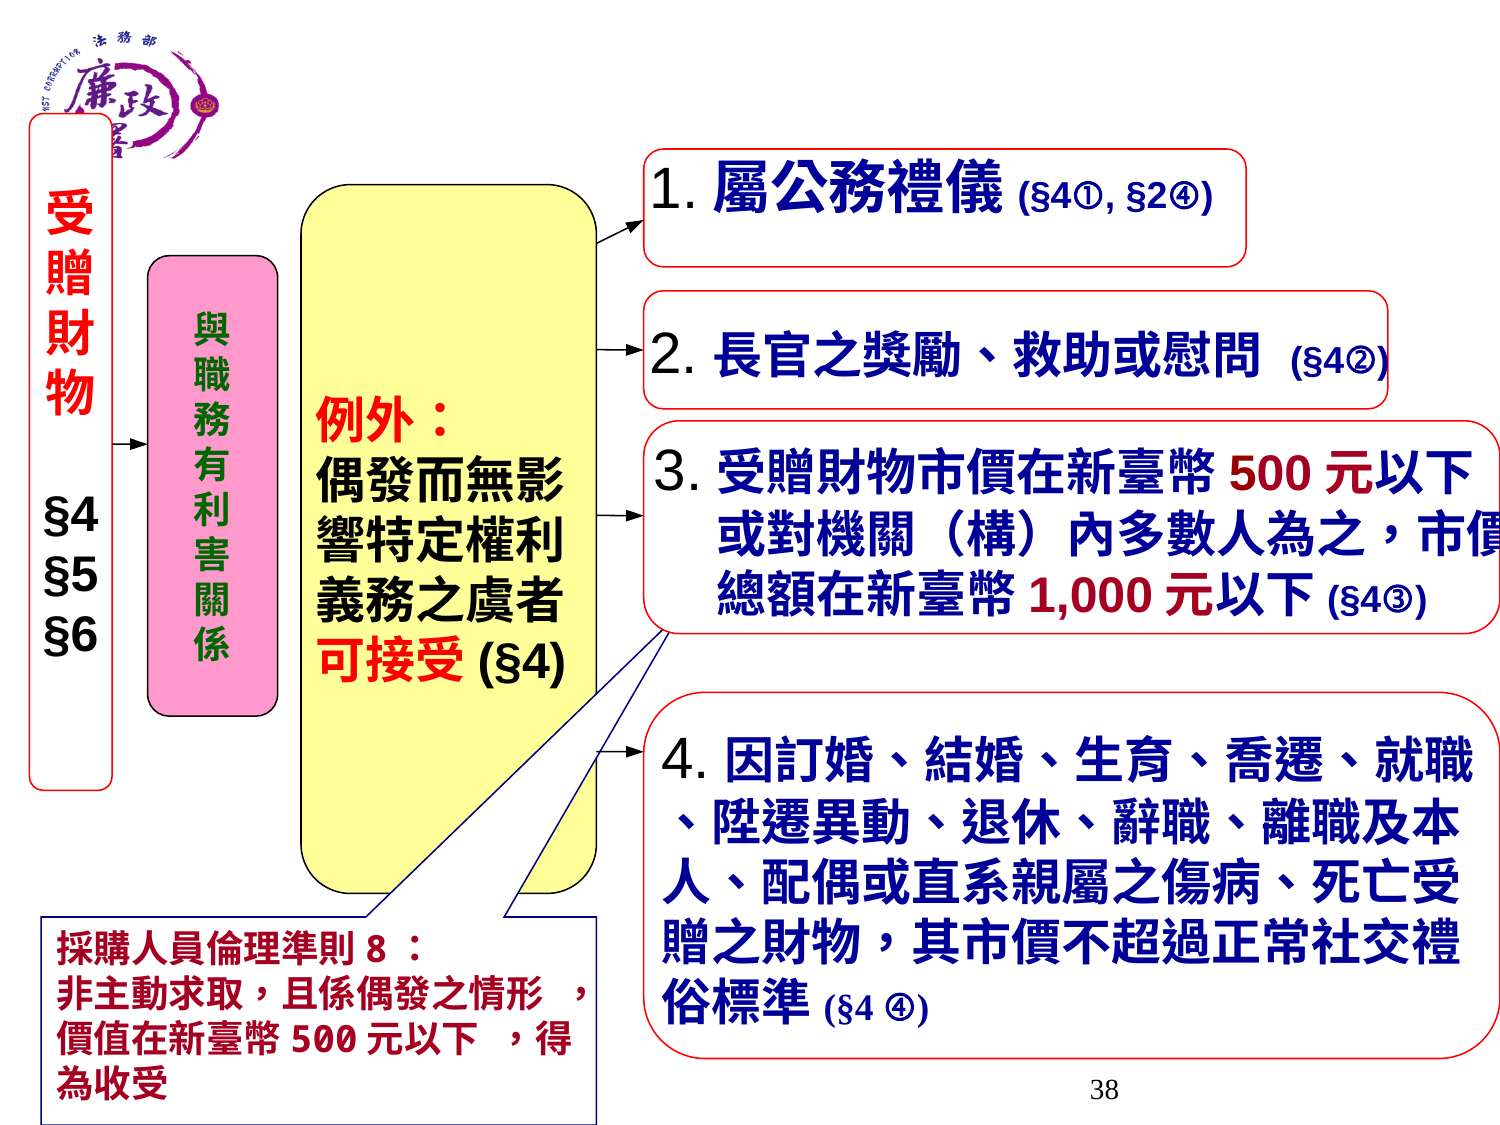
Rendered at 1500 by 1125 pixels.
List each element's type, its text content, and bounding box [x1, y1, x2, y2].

text_box 2.長官之獎勵、救助或慰問 (§4) [643, 290, 1388, 409]
text_box 1.屬公務禮儀(§4, §2) [643, 148, 1247, 267]
text_box [1074, 1059, 1388, 1113]
text_box 3.受贈財物市價在新臺幣500元以下 或對機關（構）內多數人為之，市價 總額在新臺幣1,000元以下(§4) [643, 420, 1500, 634]
text_box 4.因訂婚、結婚、生育、喬遷、就職 、陞遷異動、退休、辭職、離職及本 人、配偶或直系親屬之傷病、死亡受 贈之財物，其市價不超過正常社交禮 俗標準(§4 ) [643, 692, 1500, 1059]
text_box 與 職 務 有 利 害 關 係 [147, 255, 278, 717]
text_box 採購人員倫理準則8： 非主動求取，且係偶發之情形 ，價值在新臺幣500元以下 ，得為收受 [41, 630, 669, 1125]
text_box 例外： 偶發而無影 響特定權利 義務之虞者 可接受(§4) [301, 184, 597, 894]
text_box 例外： 偶發而無影 響特定權利 義務之虞者 可接受(§4) [519, 759, 597, 894]
text_box 受 贈 財 物 §4 §5 §6 [29, 113, 113, 791]
